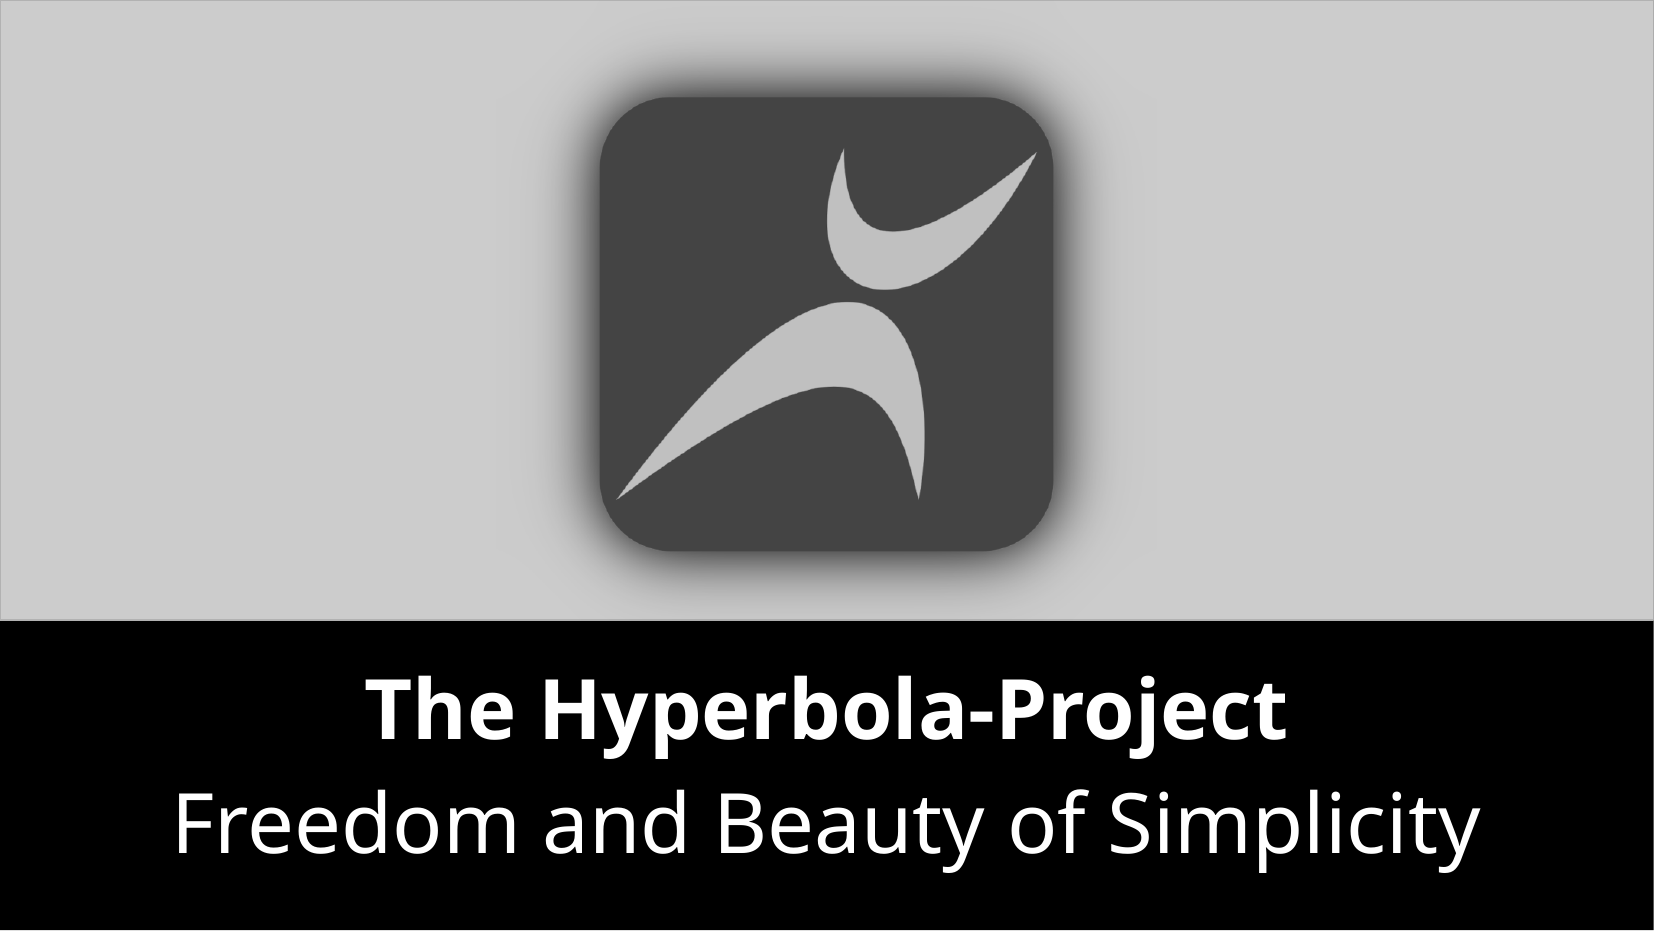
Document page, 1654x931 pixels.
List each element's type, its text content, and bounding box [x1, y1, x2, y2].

subtitle The Hyperbola-Project Freedom and Beauty of Simplicity [59, 642, 1595, 886]
picture [434, 0, 1217, 721]
